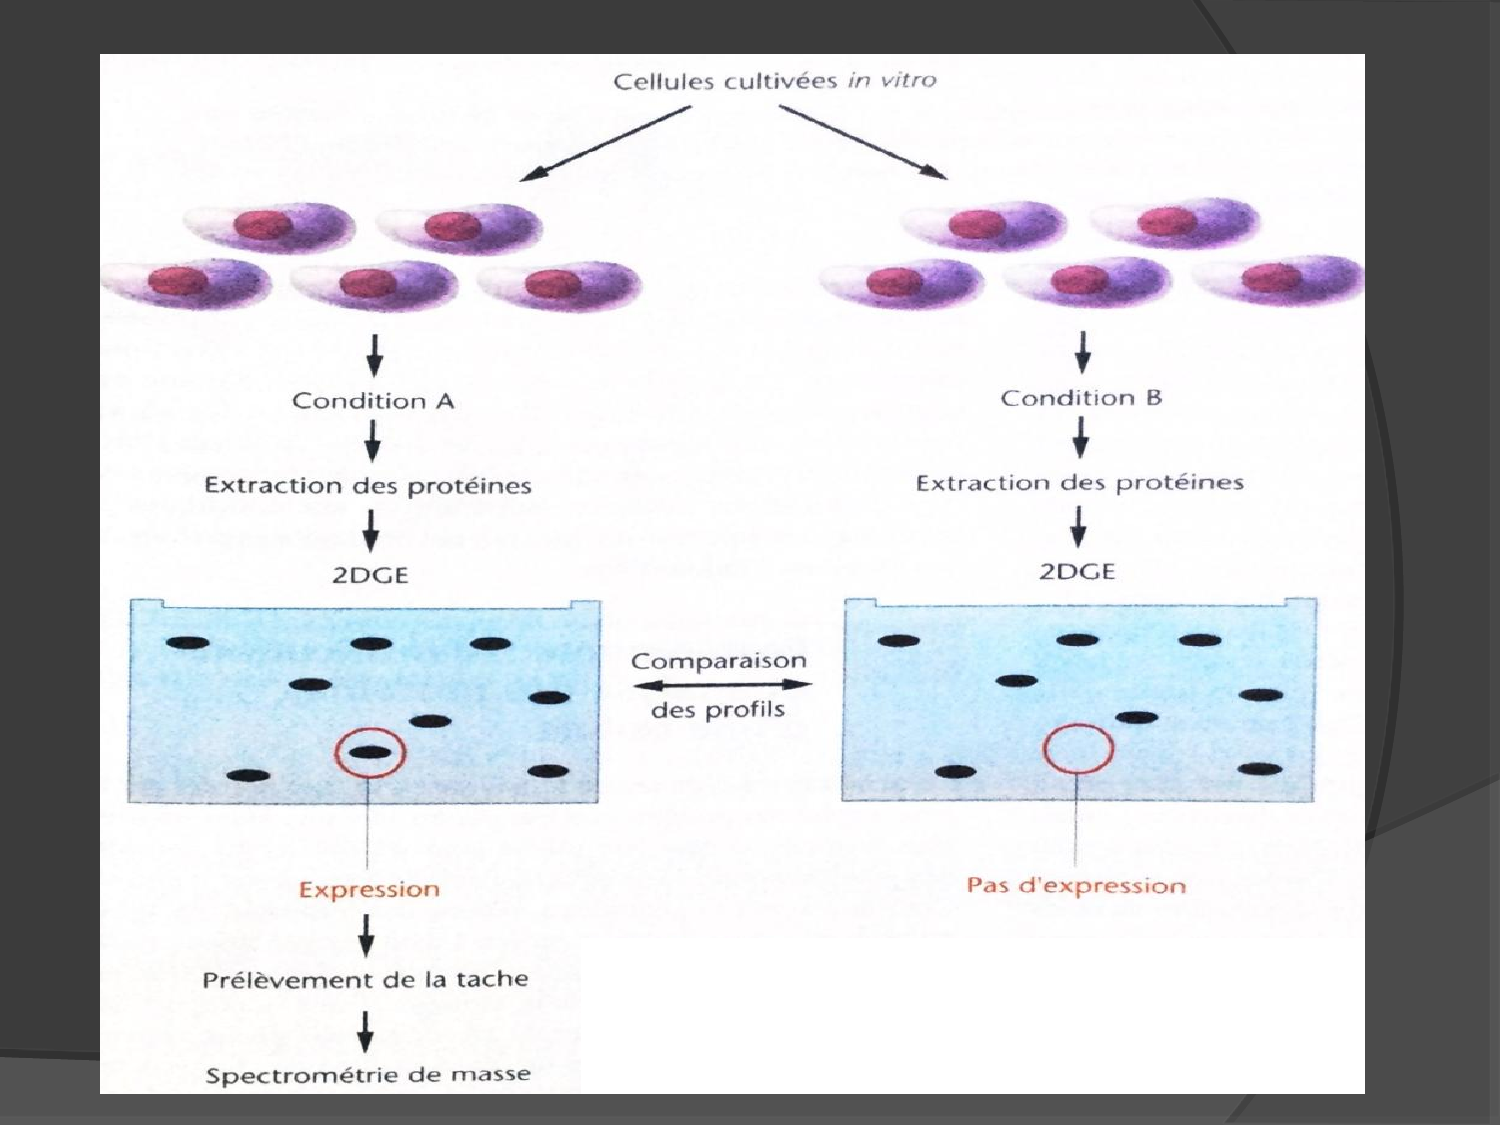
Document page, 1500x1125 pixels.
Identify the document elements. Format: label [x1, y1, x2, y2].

picture [100, 54, 1365, 1094]
